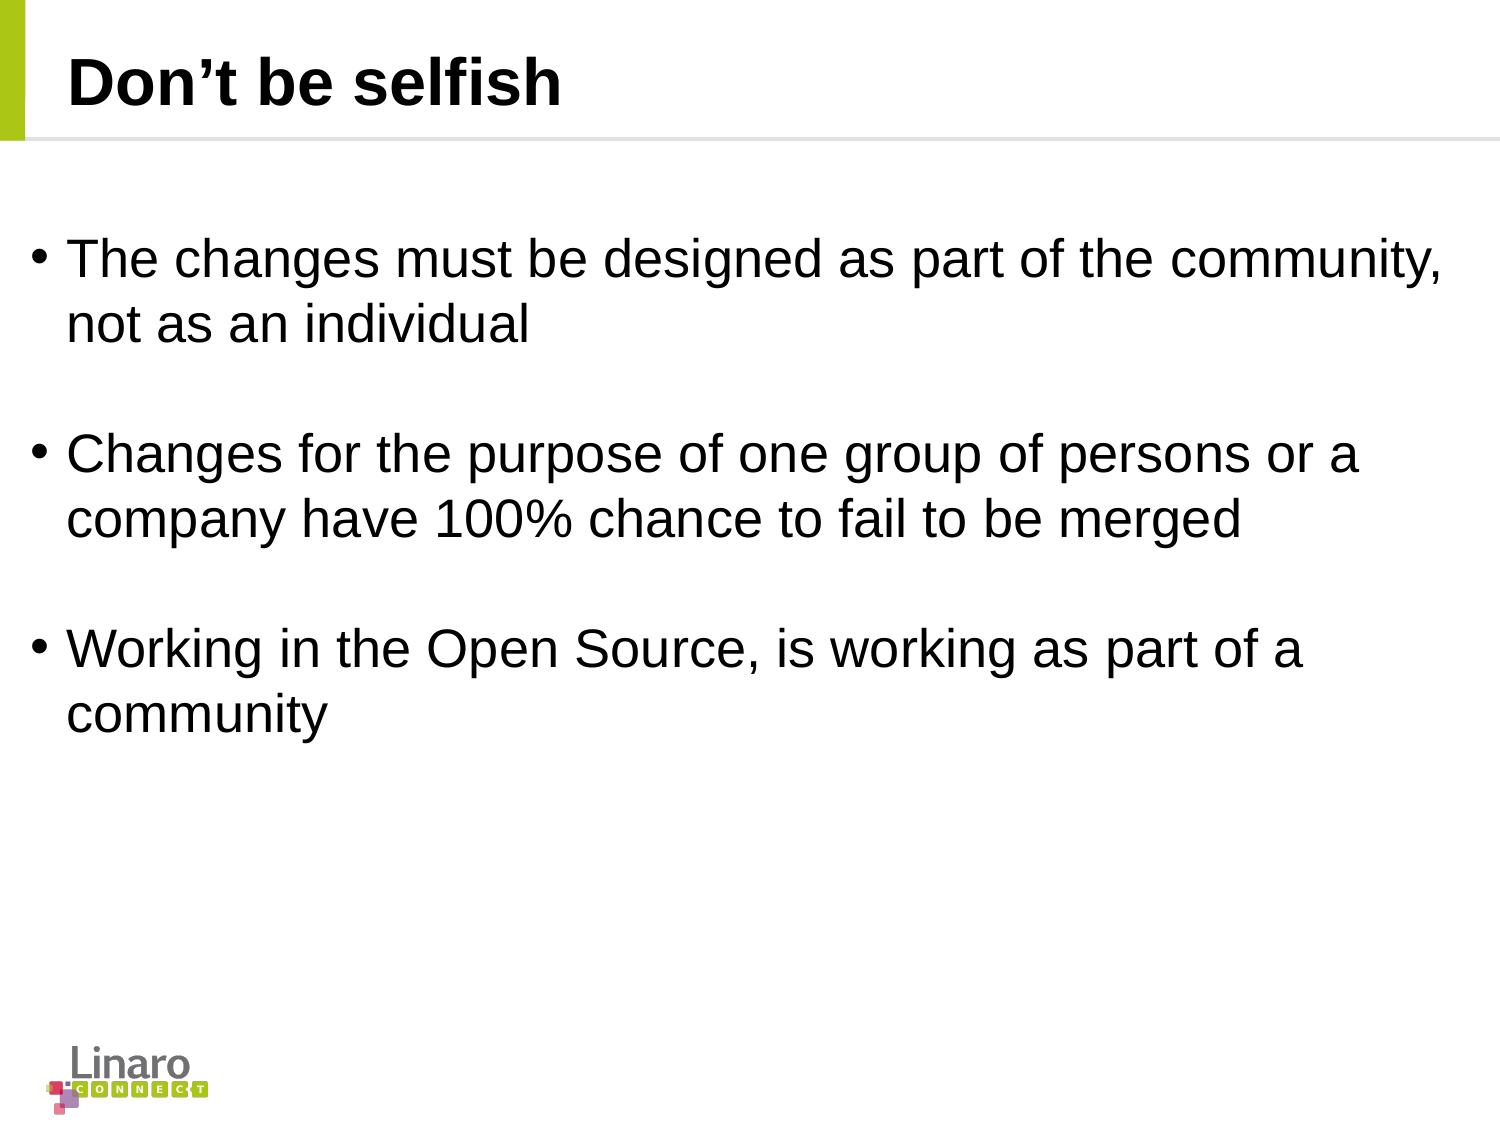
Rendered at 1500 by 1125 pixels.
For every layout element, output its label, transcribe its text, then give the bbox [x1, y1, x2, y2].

text_box The changes must be designed as part of the community, not as an individual Changes for the purpose of one group of persons or a company have 100% chance to fail to be merged Working in the Open Source, is working as part of a community [16, 163, 1482, 1038]
picture [39, 1041, 216, 1119]
text_box Don’t be selfish [53, 23, 1465, 136]
